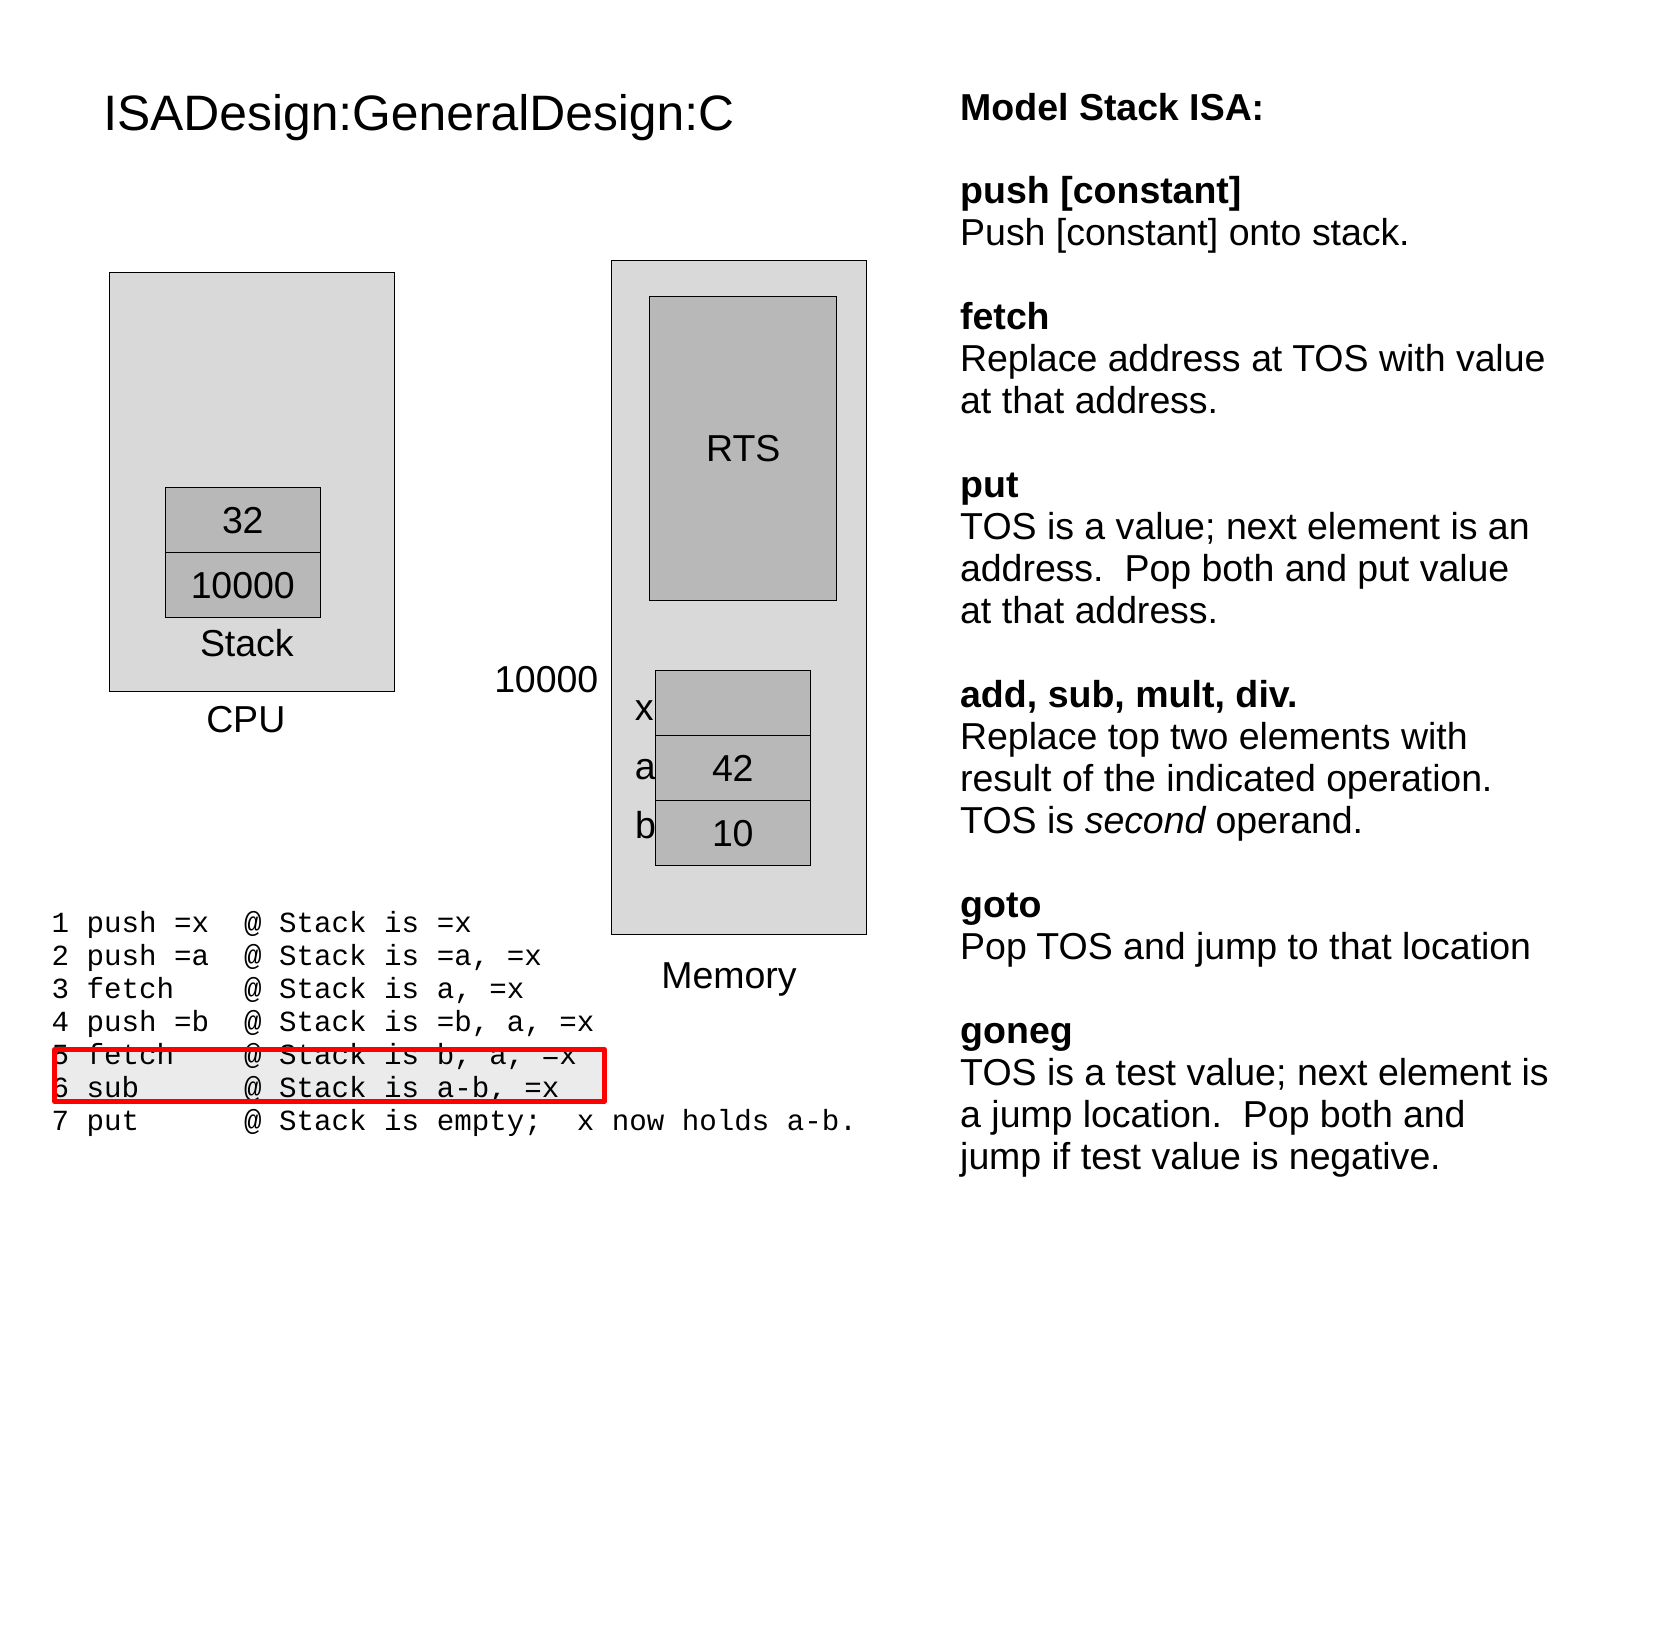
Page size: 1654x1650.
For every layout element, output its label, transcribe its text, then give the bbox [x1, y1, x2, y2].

text_box b [620, 796, 671, 854]
text_box 10000 [479, 650, 613, 708]
text_box 10000 [165, 553, 321, 618]
text_box 42 [655, 735, 811, 800]
text_box CPU [191, 691, 301, 749]
text_box Stack [185, 618, 309, 673]
text_box [611, 260, 867, 900]
text_box 10 [655, 800, 811, 866]
text_box Model Stack ISA: push [constant] Push [constant] onto stack. fetch Replace address at TOS with value at that address. put TOS is a value; next element is an address. Pop both and put value at that address. add, sub, mult, div. Replace top two elements with result of the indicated operation. TOS is second operand. goto Pop TOS and jump to that location goneg TOS is a test value; next element is a jump location. Pop both and jump if test value is negative. [945, 78, 1571, 1288]
text_box x [620, 678, 669, 736]
text_box a [620, 737, 671, 795]
text_box 32 [165, 487, 321, 553]
text_box ISADesign:GeneralDesign:C [88, 78, 945, 166]
text_box RTS [649, 296, 837, 601]
text_box [54, 1049, 605, 1102]
text_box [109, 272, 395, 692]
text_box 1 push =x @ Stack is =x 2 push =a @ Stack is =a, =x 3 fetch @ Stack is a, =x 4 push =b @ Stack is =b, a, =x 5 fetch @ Stack is b, a, =x 6 sub @ Stack is a-b, =x 7 put @ Stack is empty; x now holds a-b. [36, 900, 875, 1152]
